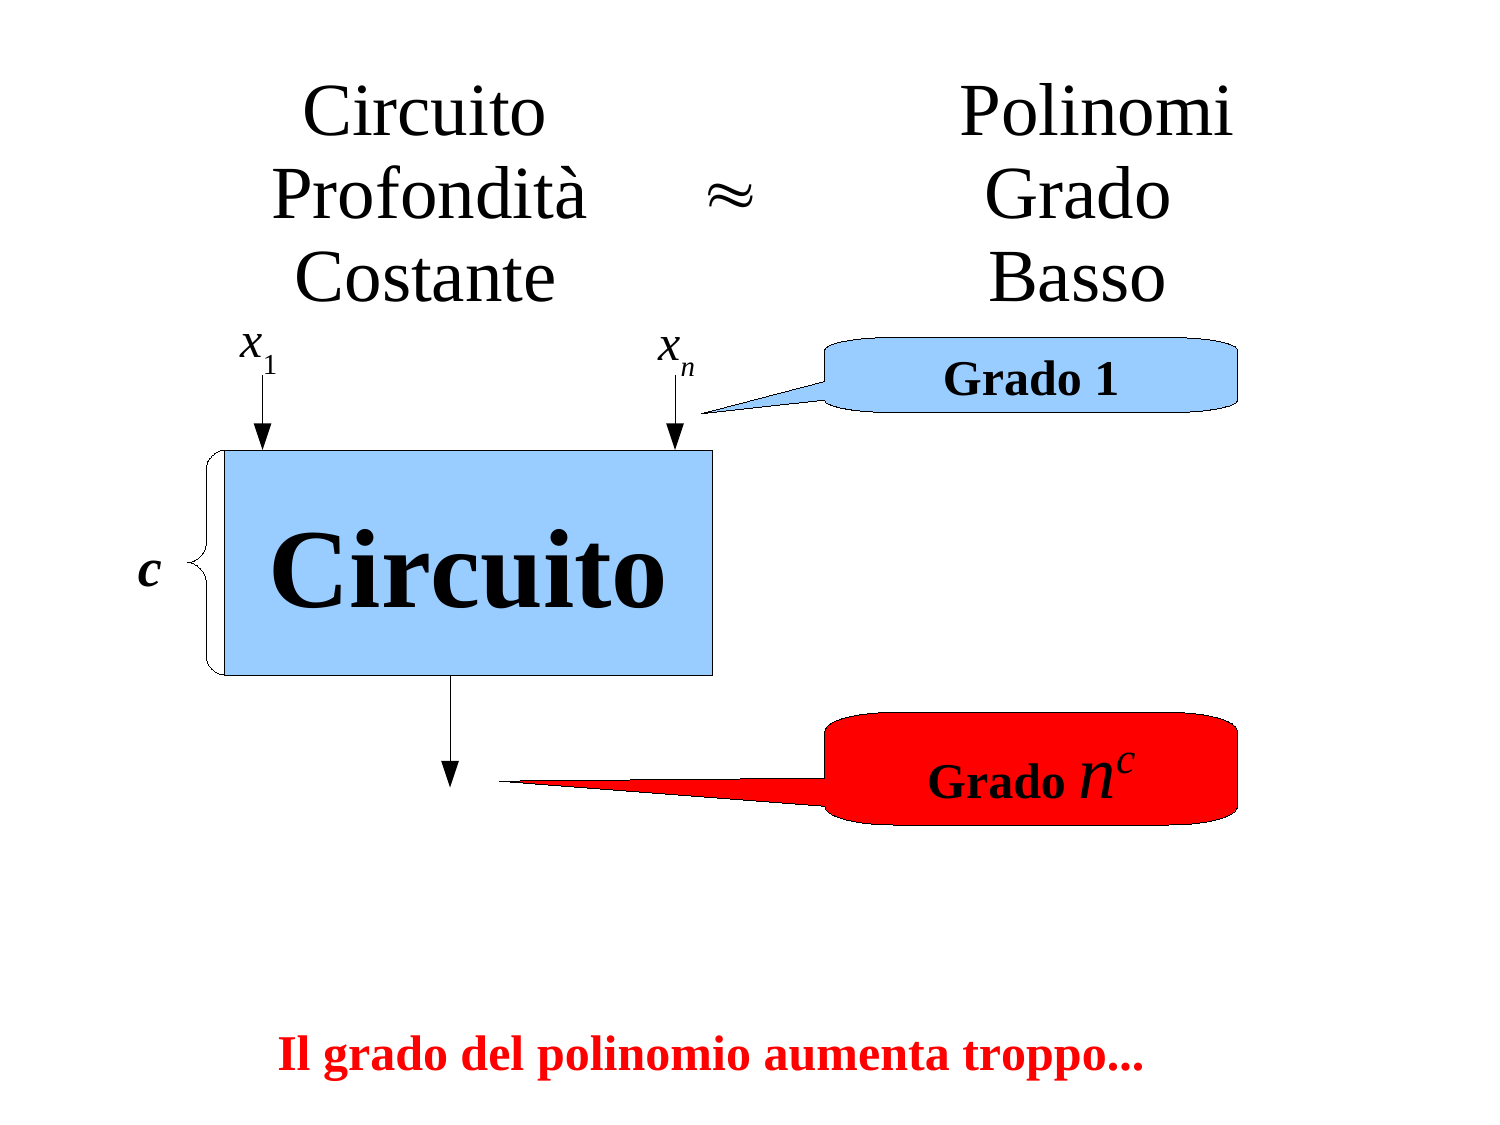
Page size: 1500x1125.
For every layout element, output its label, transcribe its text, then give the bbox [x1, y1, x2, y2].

text_box x1 [202, 300, 316, 388]
text_box c [112, 525, 188, 605]
title Circuito Polinomi Profondità ≈ Grado Costante Basso [112, 69, 1387, 319]
text_box xn [620, 302, 733, 390]
text_box Grado 1 [701, 337, 1238, 414]
text_box Circuito [224, 450, 713, 676]
text_box Grado nc [499, 712, 1238, 826]
text_box Il grado del polinomio aumenta troppo... [262, 1012, 1160, 1088]
